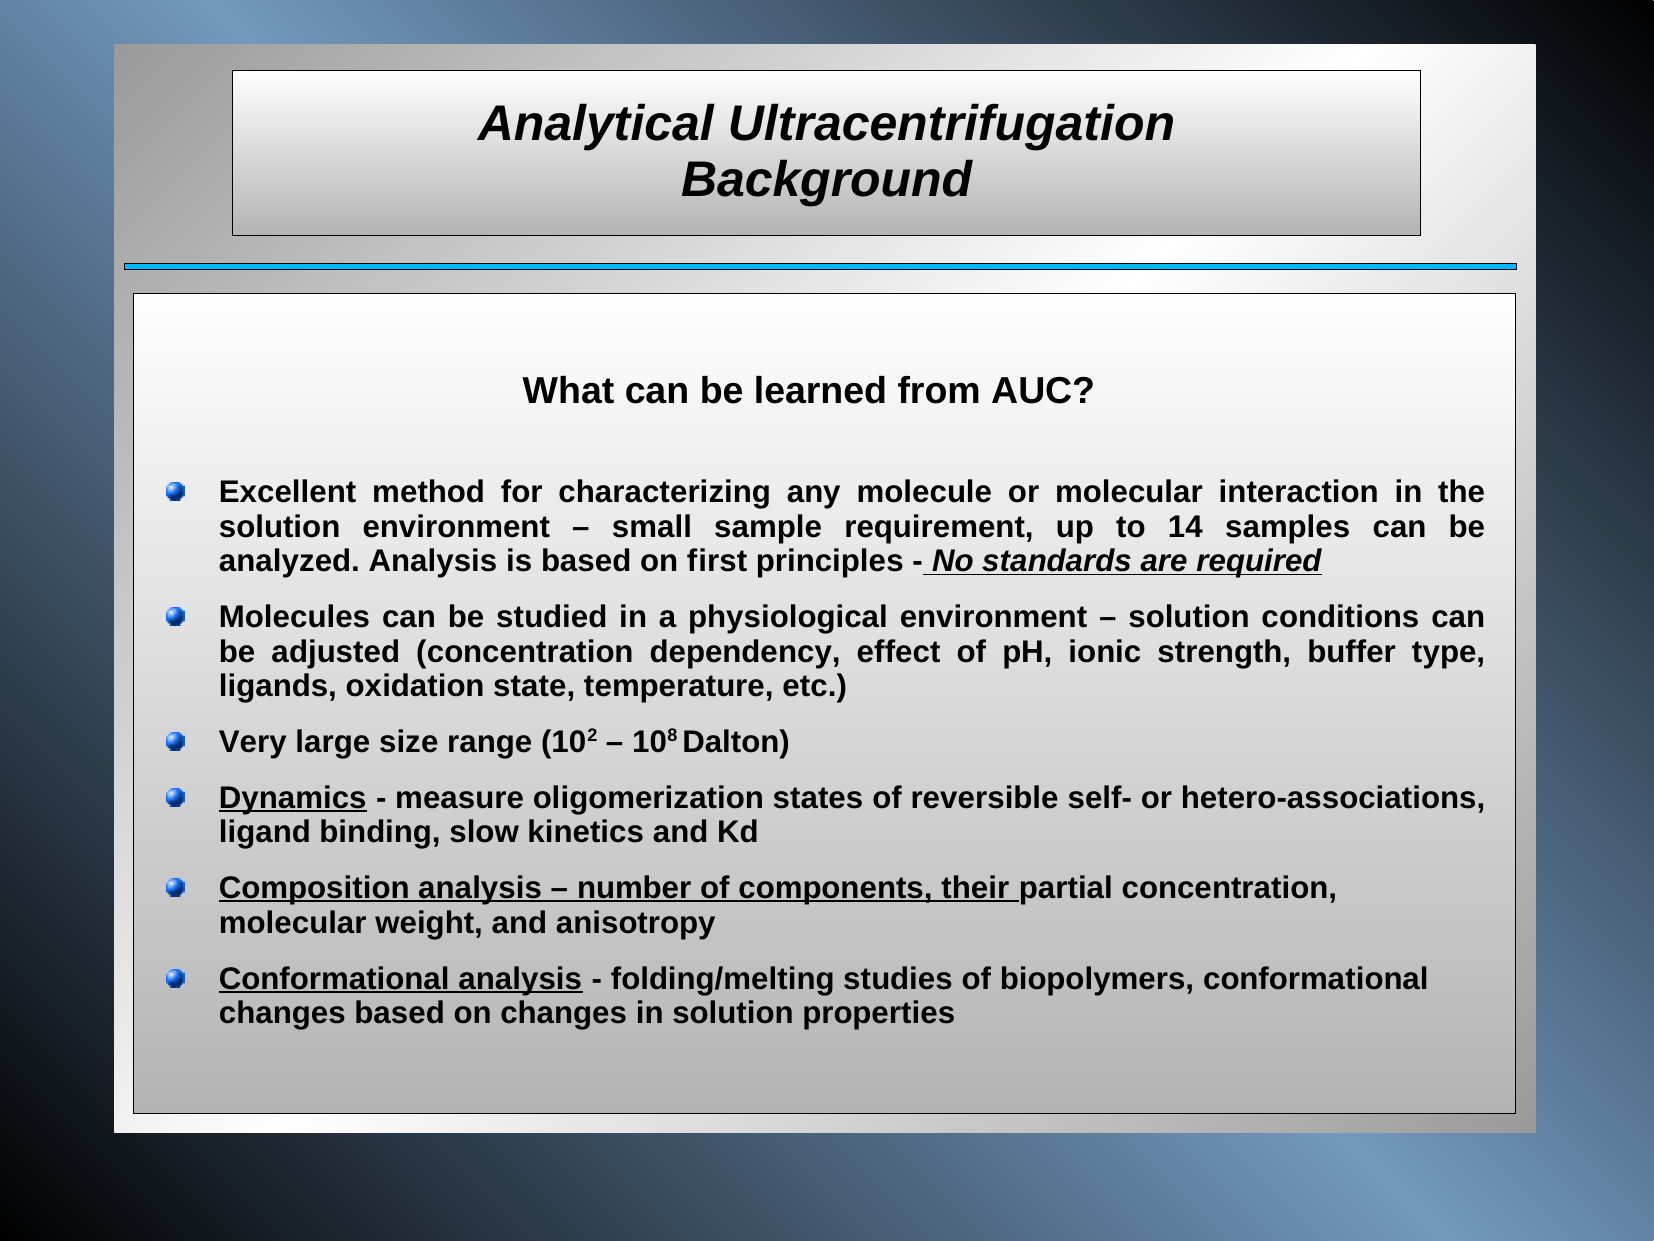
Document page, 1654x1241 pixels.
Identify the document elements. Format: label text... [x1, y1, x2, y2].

text_box [232, 70, 1421, 236]
text_box What can be learned from AUC? Excellent method for characterizing any molecule or molecular interaction in the solution environment – small sample requirement, up to 14 samples can be analyzed. Analysis is based on first principles - No standards are required Molecules can be studied in a physiological environment – solution conditions can be adjusted (concentration dependency, effect of pH, ionic strength, buffer type, ligands, oxidation state, temperature, etc.) Very large size range (102 – 108 Dalton) Dynamics - measure oligomerization states of reversible self- or hetero-associations, ligand binding, slow kinetics and Kd Composition analysis – number of components, their partial concentration, molecular weight, and anisotropy Conformational analysis - folding/melting studies of biopolymers, conformational changes based on changes in solution properties [131, 369, 1488, 1032]
text_box Analytical Ultracentrifugation Background [259, 95, 1394, 207]
text_box [124, 263, 1517, 270]
text_box [133, 293, 1516, 1114]
